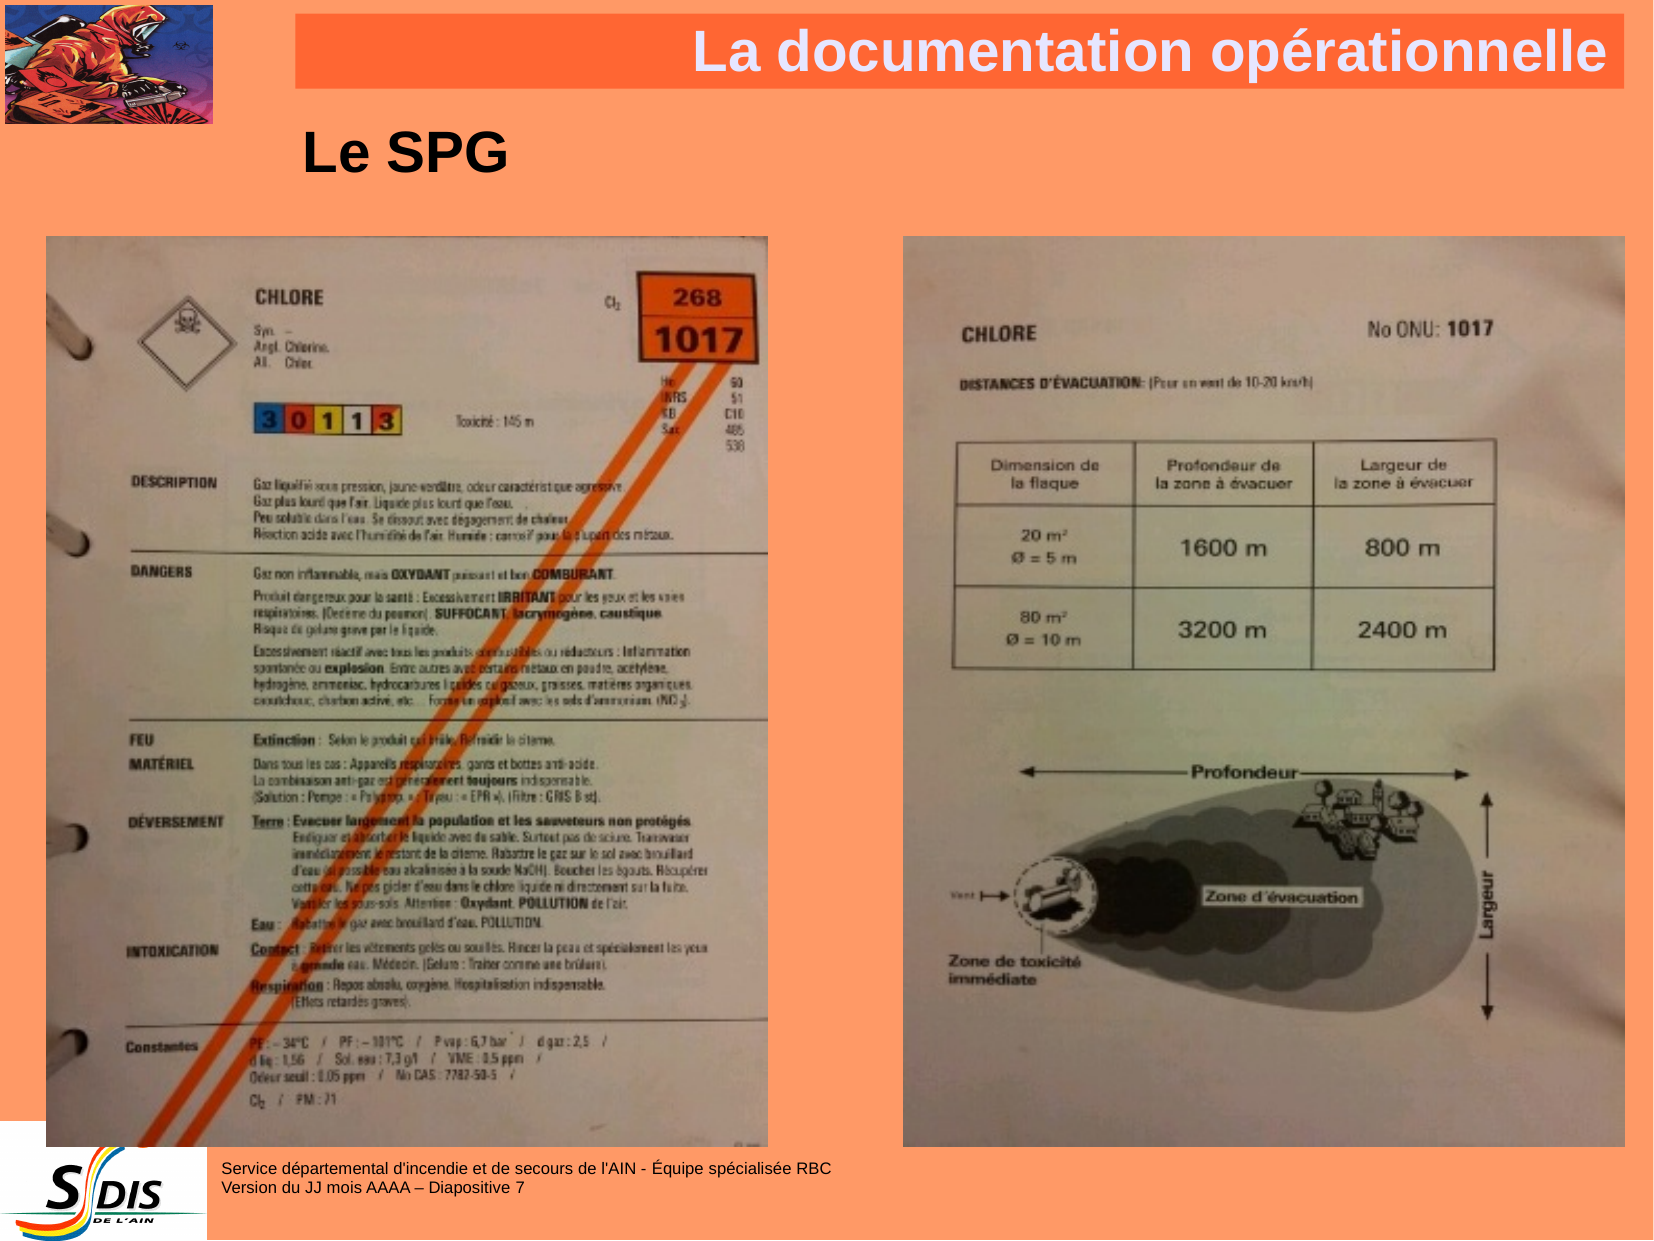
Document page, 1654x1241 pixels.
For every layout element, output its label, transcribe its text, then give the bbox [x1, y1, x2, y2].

picture [5, 5, 213, 124]
picture [0, 236, 768, 1241]
picture [903, 236, 1625, 1147]
text_box La documentation opérationnelle [295, 13, 1625, 89]
text_box Le SPG [287, 112, 525, 193]
